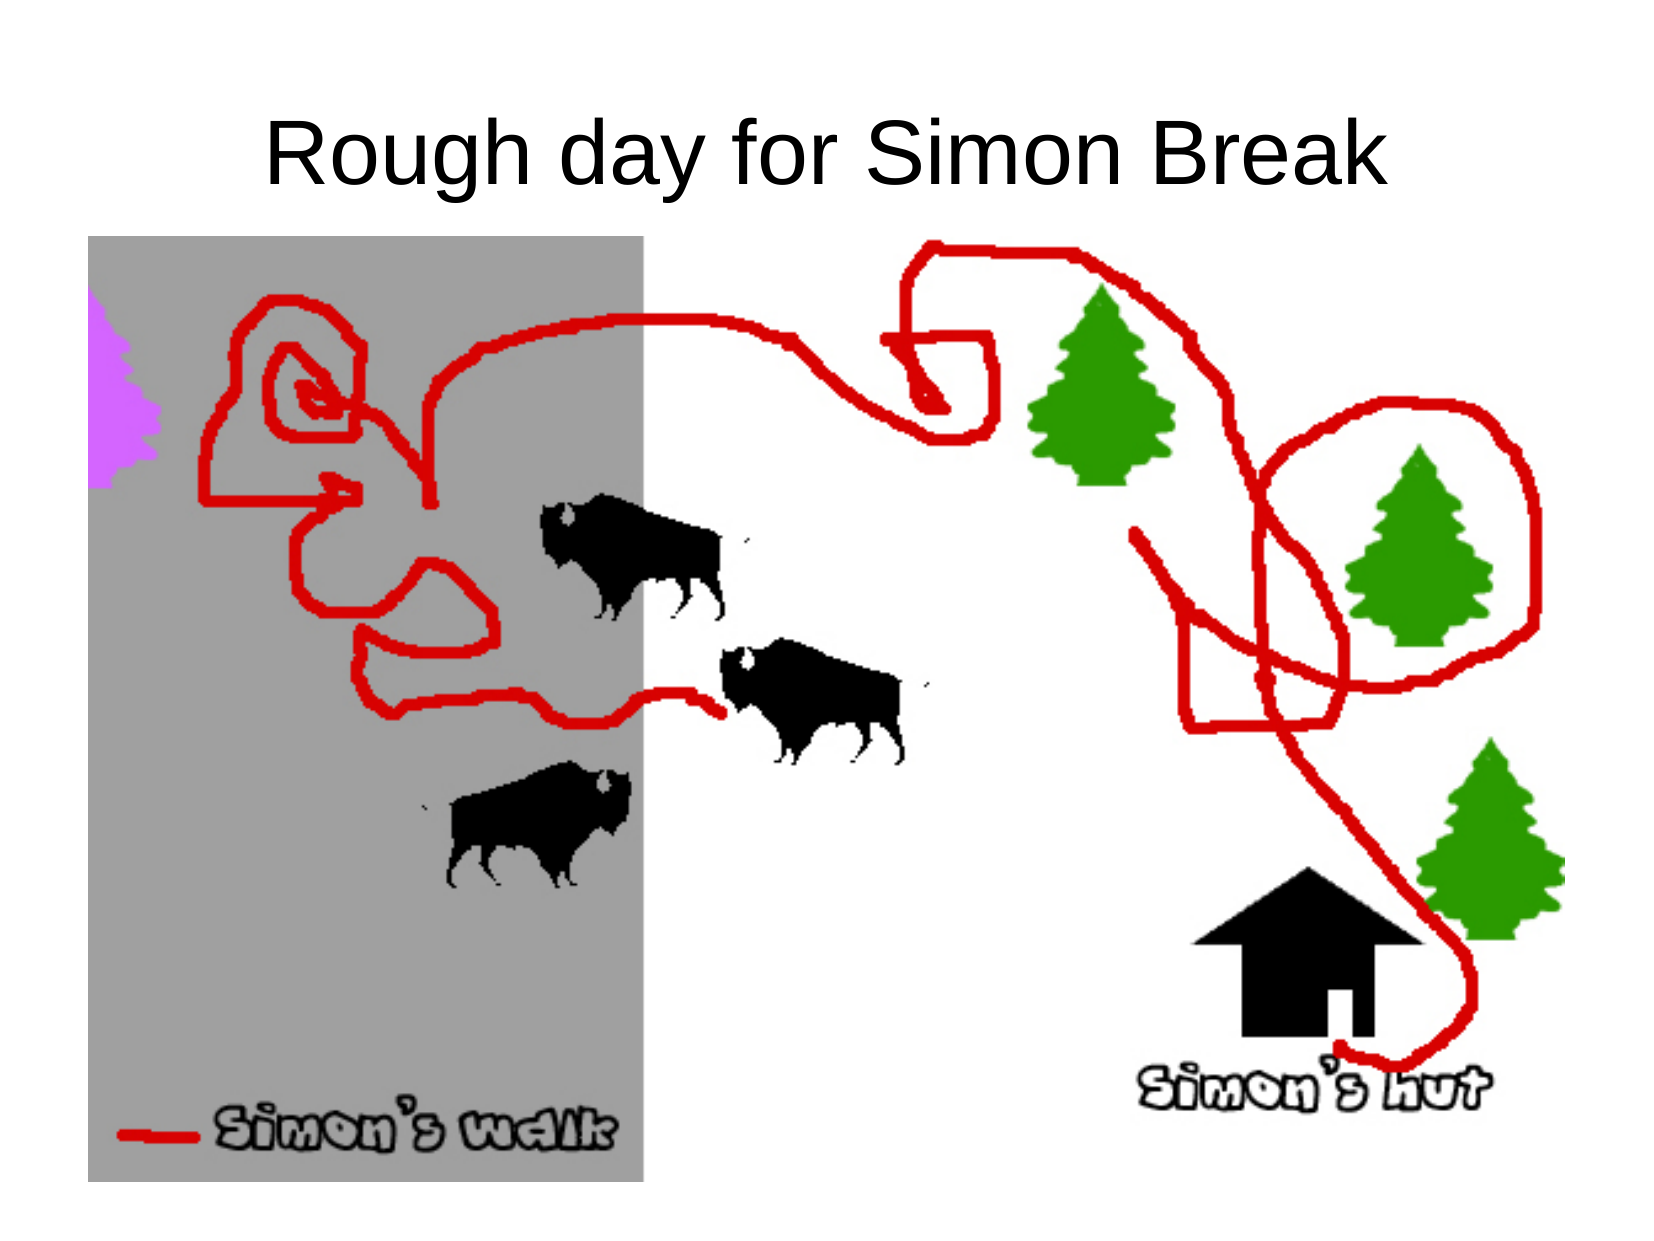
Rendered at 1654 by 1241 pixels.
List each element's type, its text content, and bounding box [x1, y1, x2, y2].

title Rough day for Simon Break [82, 49, 1571, 257]
picture [88, 236, 1565, 1182]
